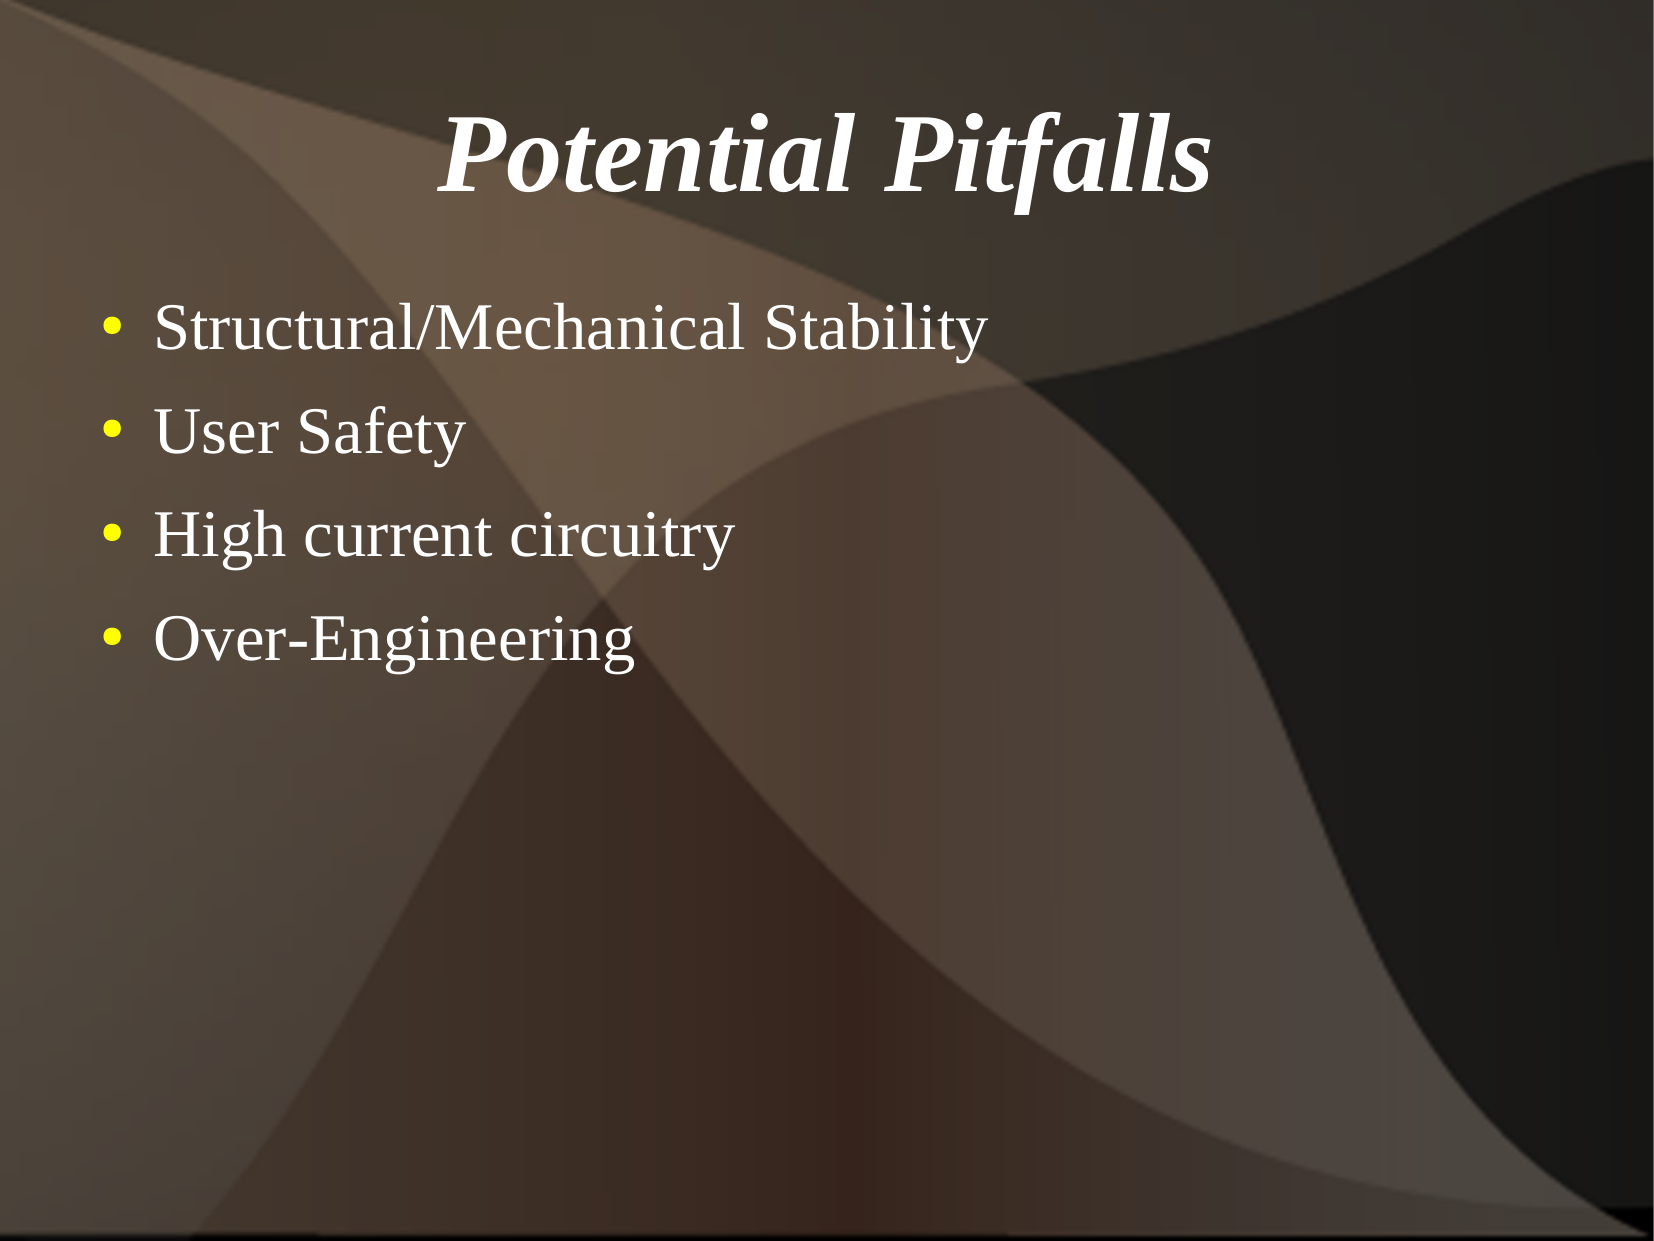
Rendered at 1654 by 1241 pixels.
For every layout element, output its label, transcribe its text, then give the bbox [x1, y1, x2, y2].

list Structural/Mechanical Stability User Safety High current circuitry Over-Engineering [82, 290, 1571, 1109]
picture [0, 0, 1654, 1241]
title Potential Pitfalls [82, 49, 1571, 257]
